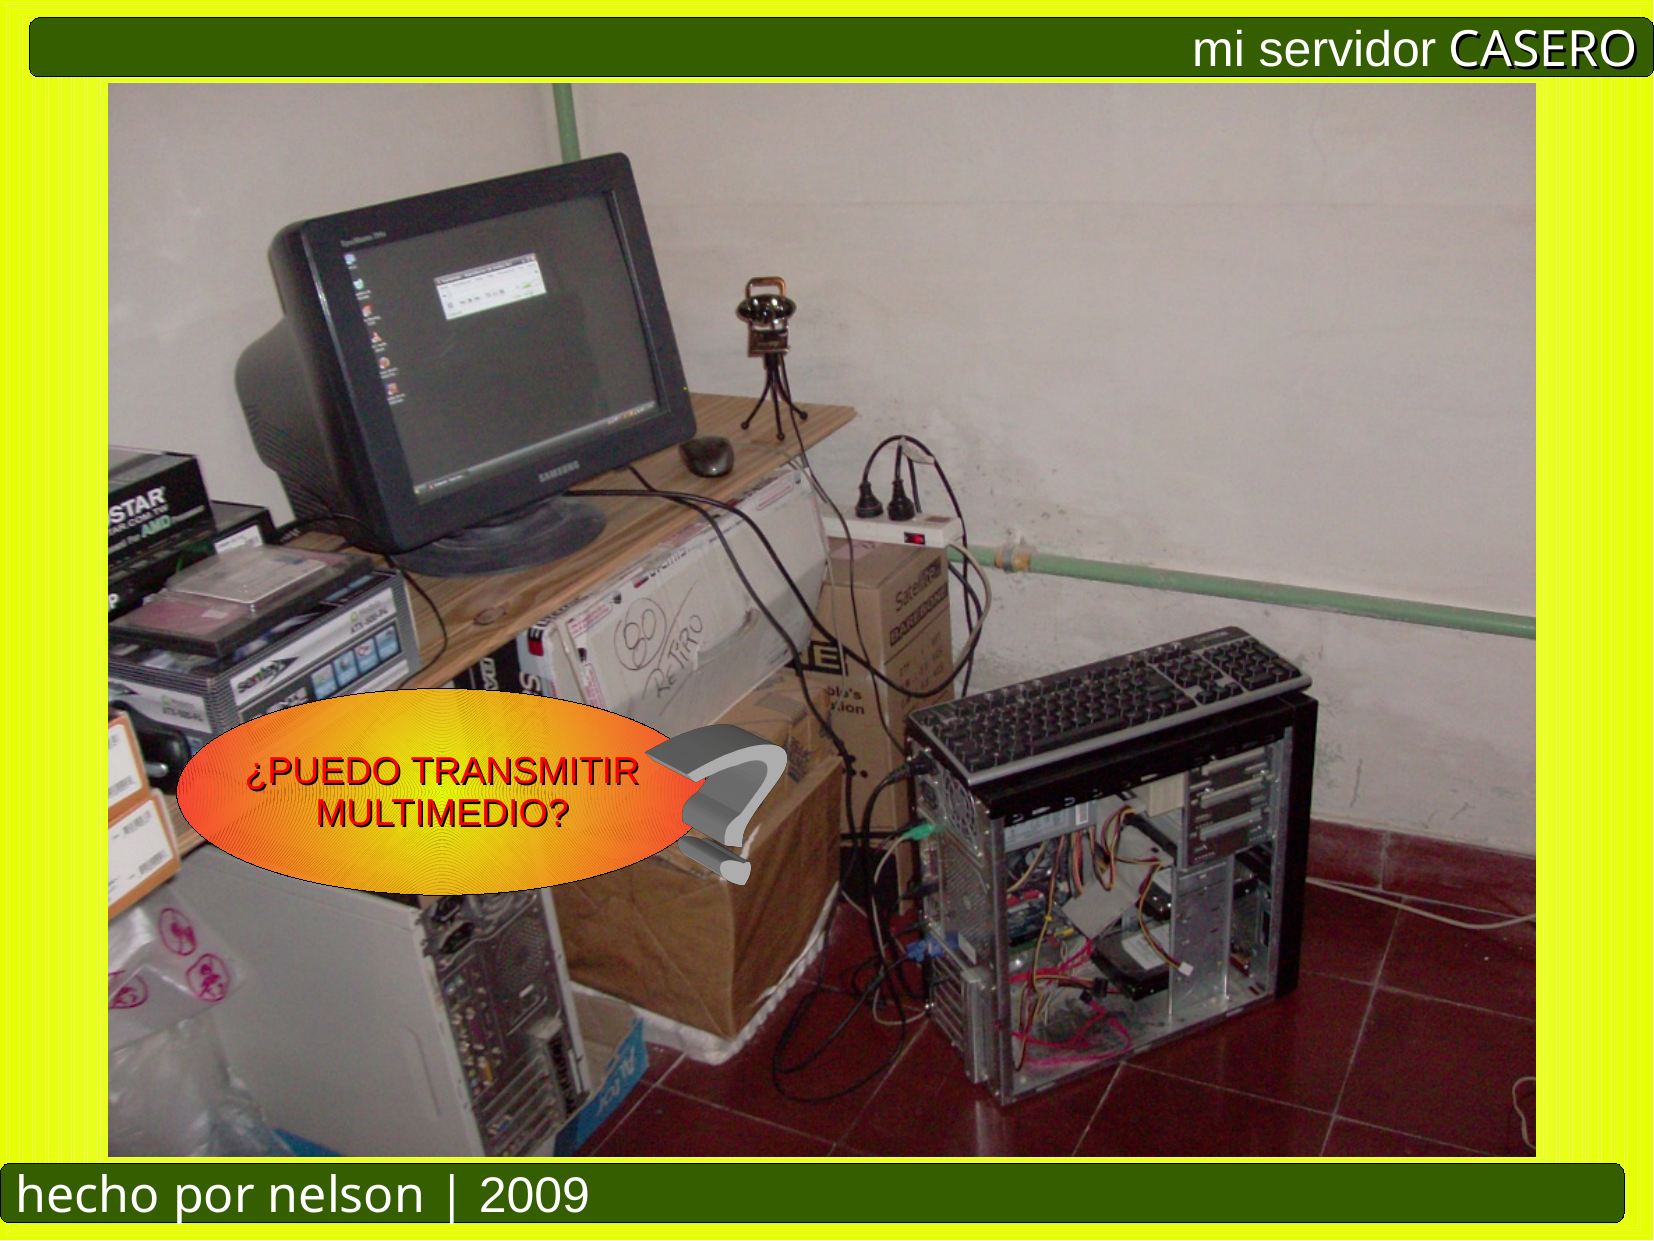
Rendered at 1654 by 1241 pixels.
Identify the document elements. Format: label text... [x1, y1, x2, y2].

picture [108, 83, 1536, 1157]
text_box ¿PUEDO TRANSMITIR MULTIMEDIO? [176, 688, 706, 896]
